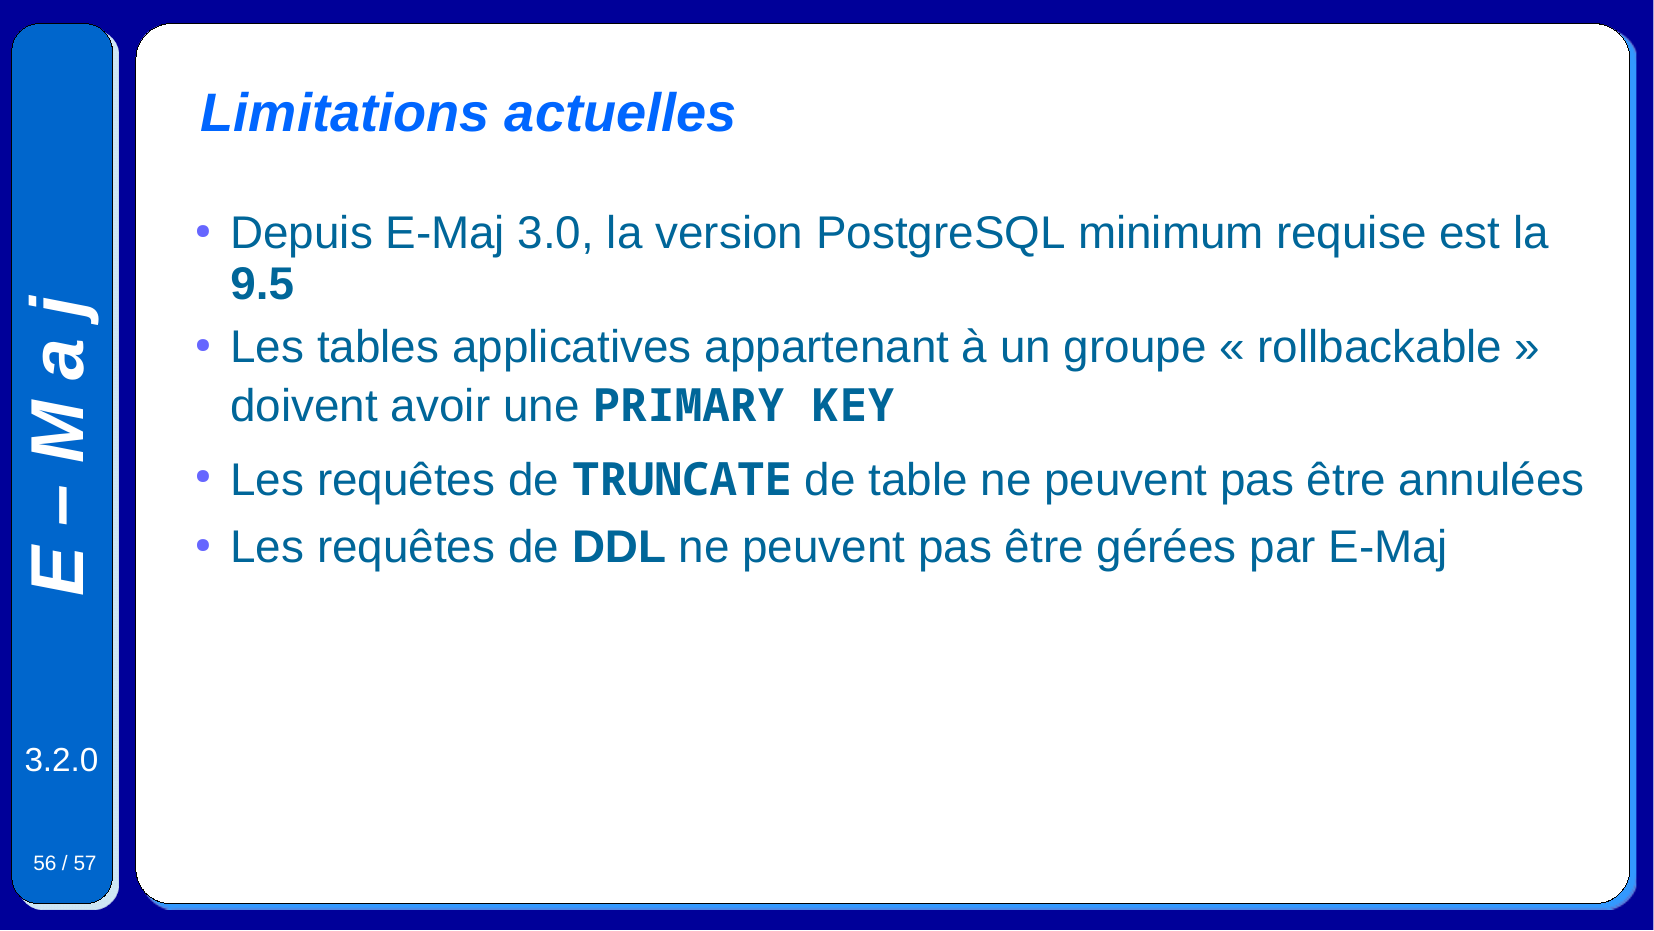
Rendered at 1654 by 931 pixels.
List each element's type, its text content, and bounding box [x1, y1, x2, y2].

title Limitations actuelles [200, 34, 1575, 191]
list Depuis E-Maj 3.0, la version PostgreSQL minimum requise est la 9.5 Les tables applicatives appartenant à un groupe « rollbackable » doivent avoir une PRIMARY KEY Les requêtes de TRUNCATE de table ne peuvent pas être annulées Les requêtes de DDL ne peuvent pas être gérées par E-Maj [177, 206, 1587, 827]
